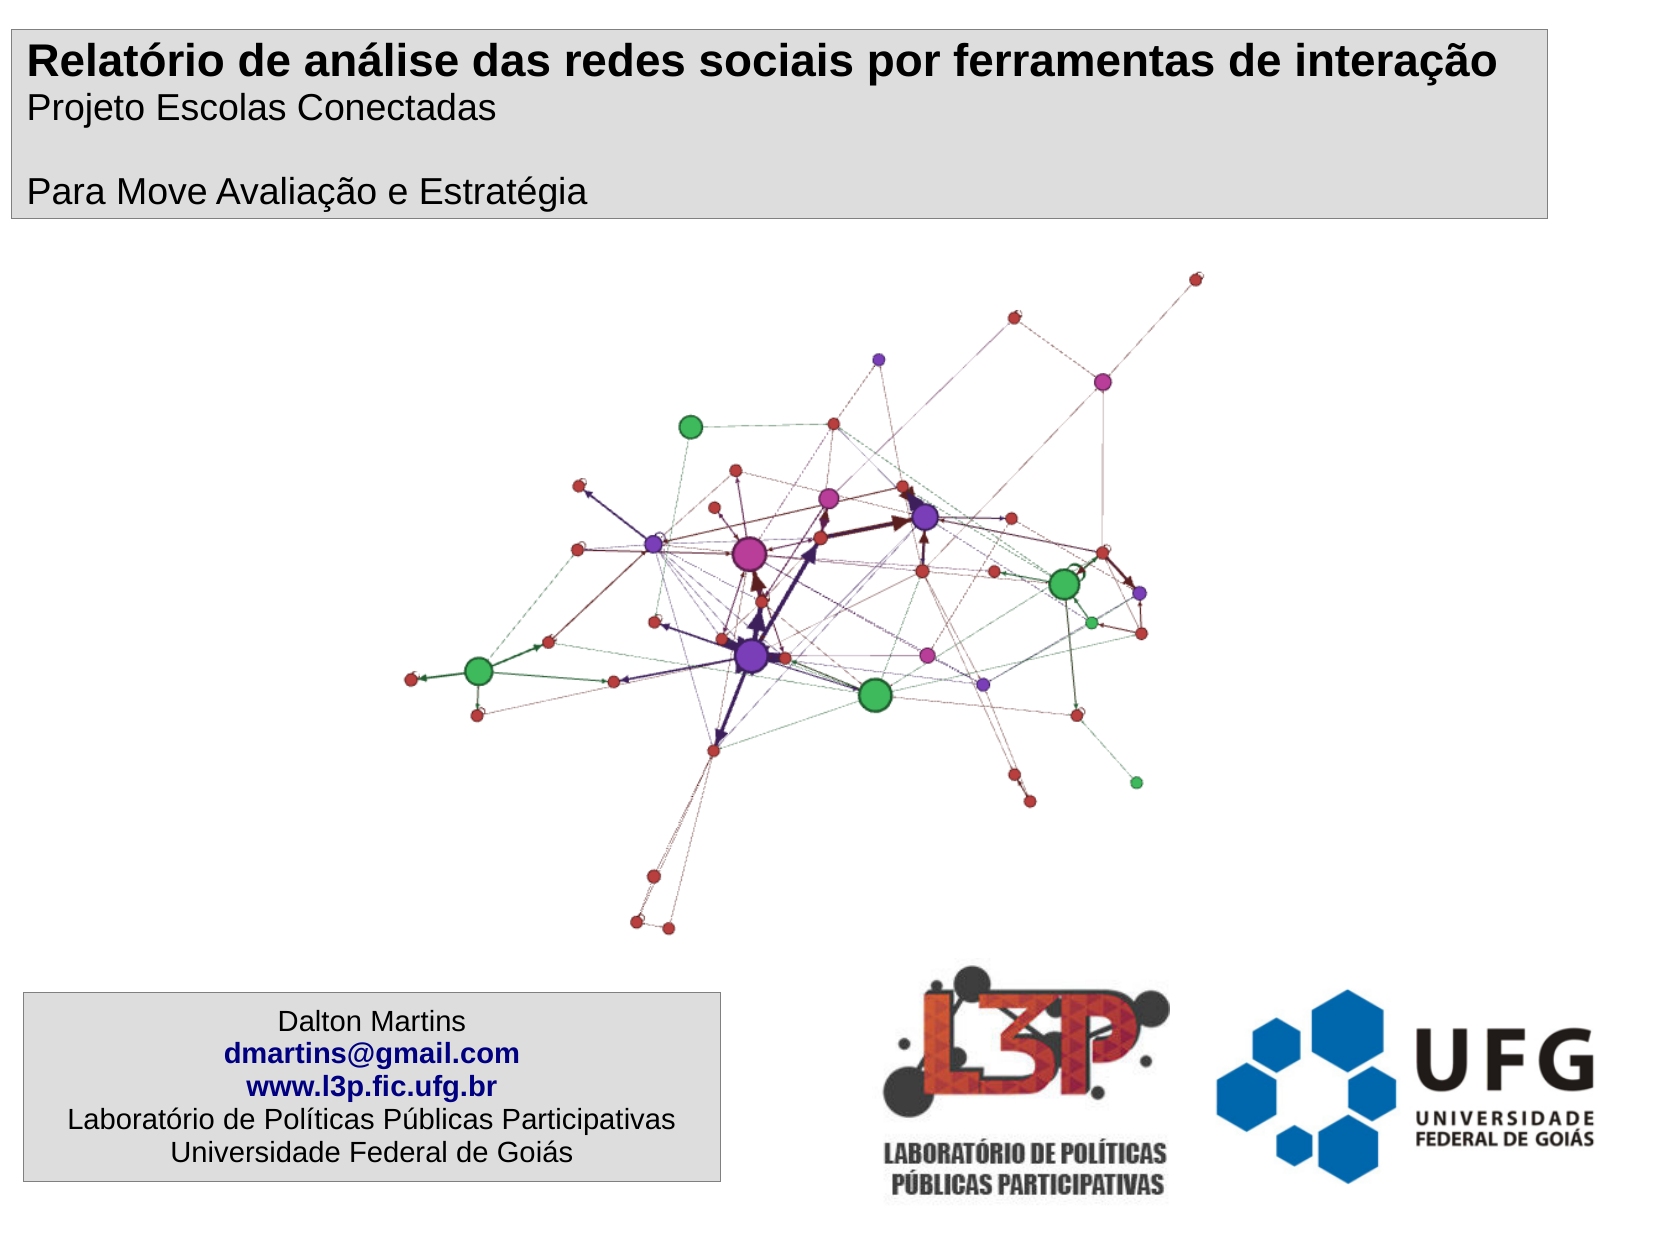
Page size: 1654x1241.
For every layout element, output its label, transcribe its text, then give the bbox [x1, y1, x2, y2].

text_box Relatório de análise das redes sociais por ferramentas de interação Projeto Escolas Conectadas Para Move Avaliação e Estratégia [11, 29, 1548, 219]
picture [389, 236, 1629, 1229]
text_box Dalton Martins dmartins@gmail.com www.l3p.fic.ufg.br Laboratório de Políticas Públicas Participativas Universidade Federal de Goiás [23, 992, 721, 1182]
